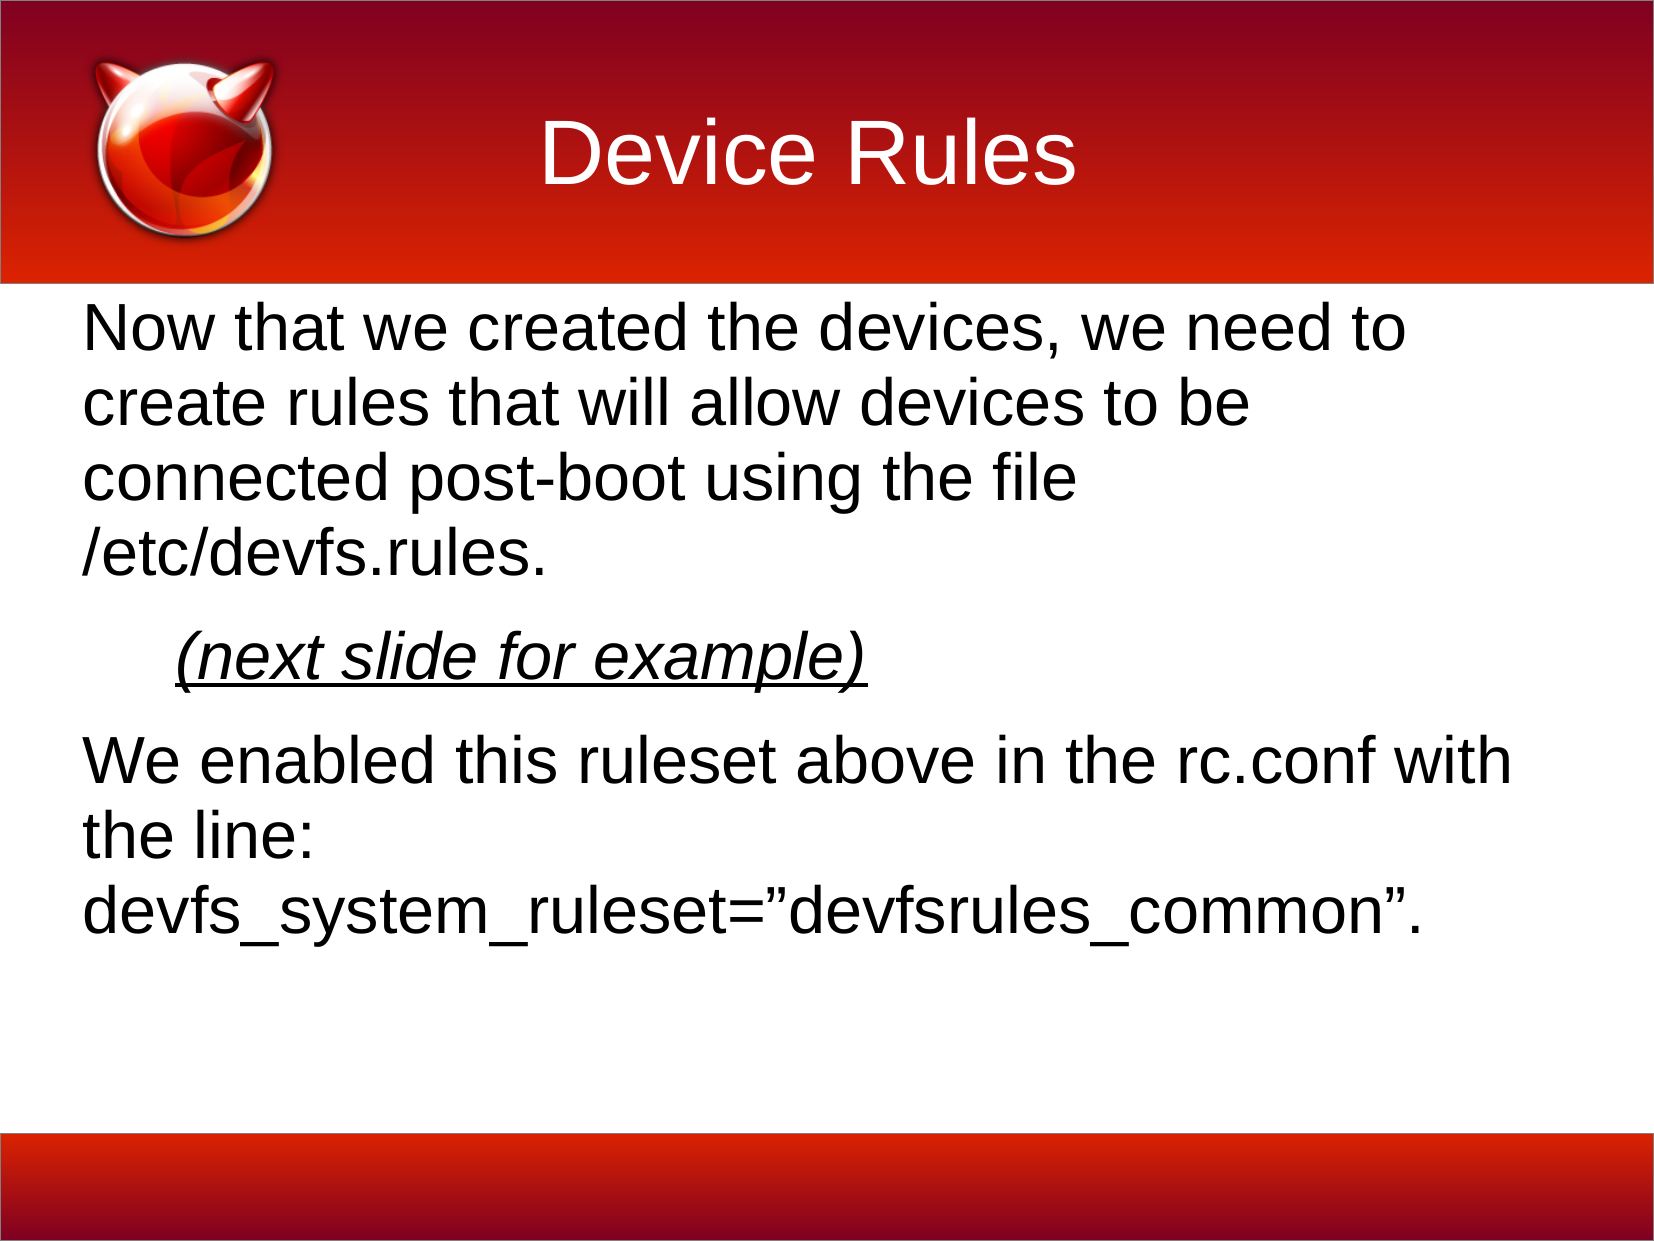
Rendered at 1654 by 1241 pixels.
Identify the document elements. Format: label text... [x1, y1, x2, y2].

title Device Rules [82, 49, 1536, 257]
list Now that we created the devices, we need to create rules that will allow devices to be connected post-boot using the file /etc/devfs.rules. (next slide for example) We enabled this ruleset above in the rc.conf with the line: devfs_system_ruleset=”devfsrules_common”. [82, 290, 1538, 1010]
